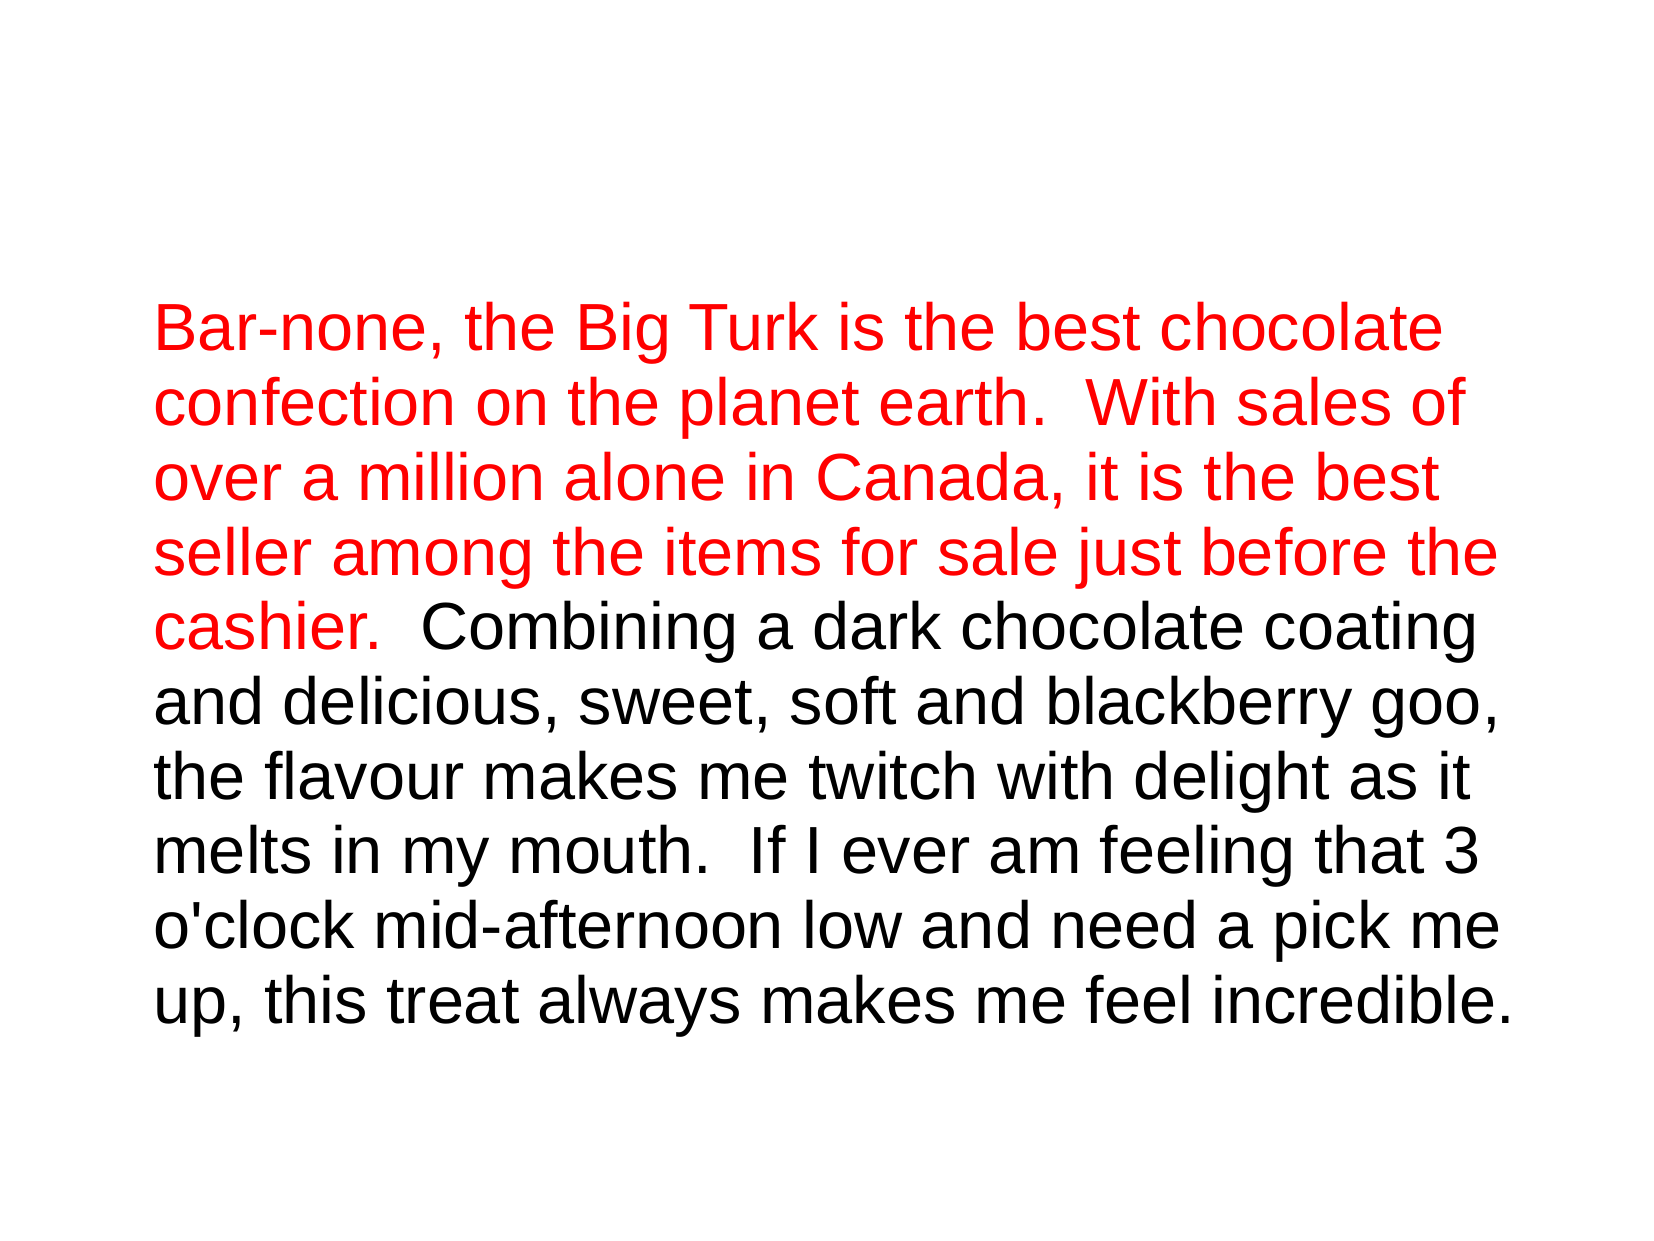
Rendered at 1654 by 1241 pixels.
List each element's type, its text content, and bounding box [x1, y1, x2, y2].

list Bar-none, the Big Turk is the best chocolate confection on the planet earth. With sales of over a million alone in Canada, it is the best seller among the items for sale just before the cashier. Combining a dark chocolate coating and delicious, sweet, soft and blackberry goo, the flavour makes me twitch with delight as it melts in my mouth. If I ever am feeling that 3 o'clock mid-afternoon low and need a pick me up, this treat always makes me feel incredible. [82, 290, 1571, 1109]
